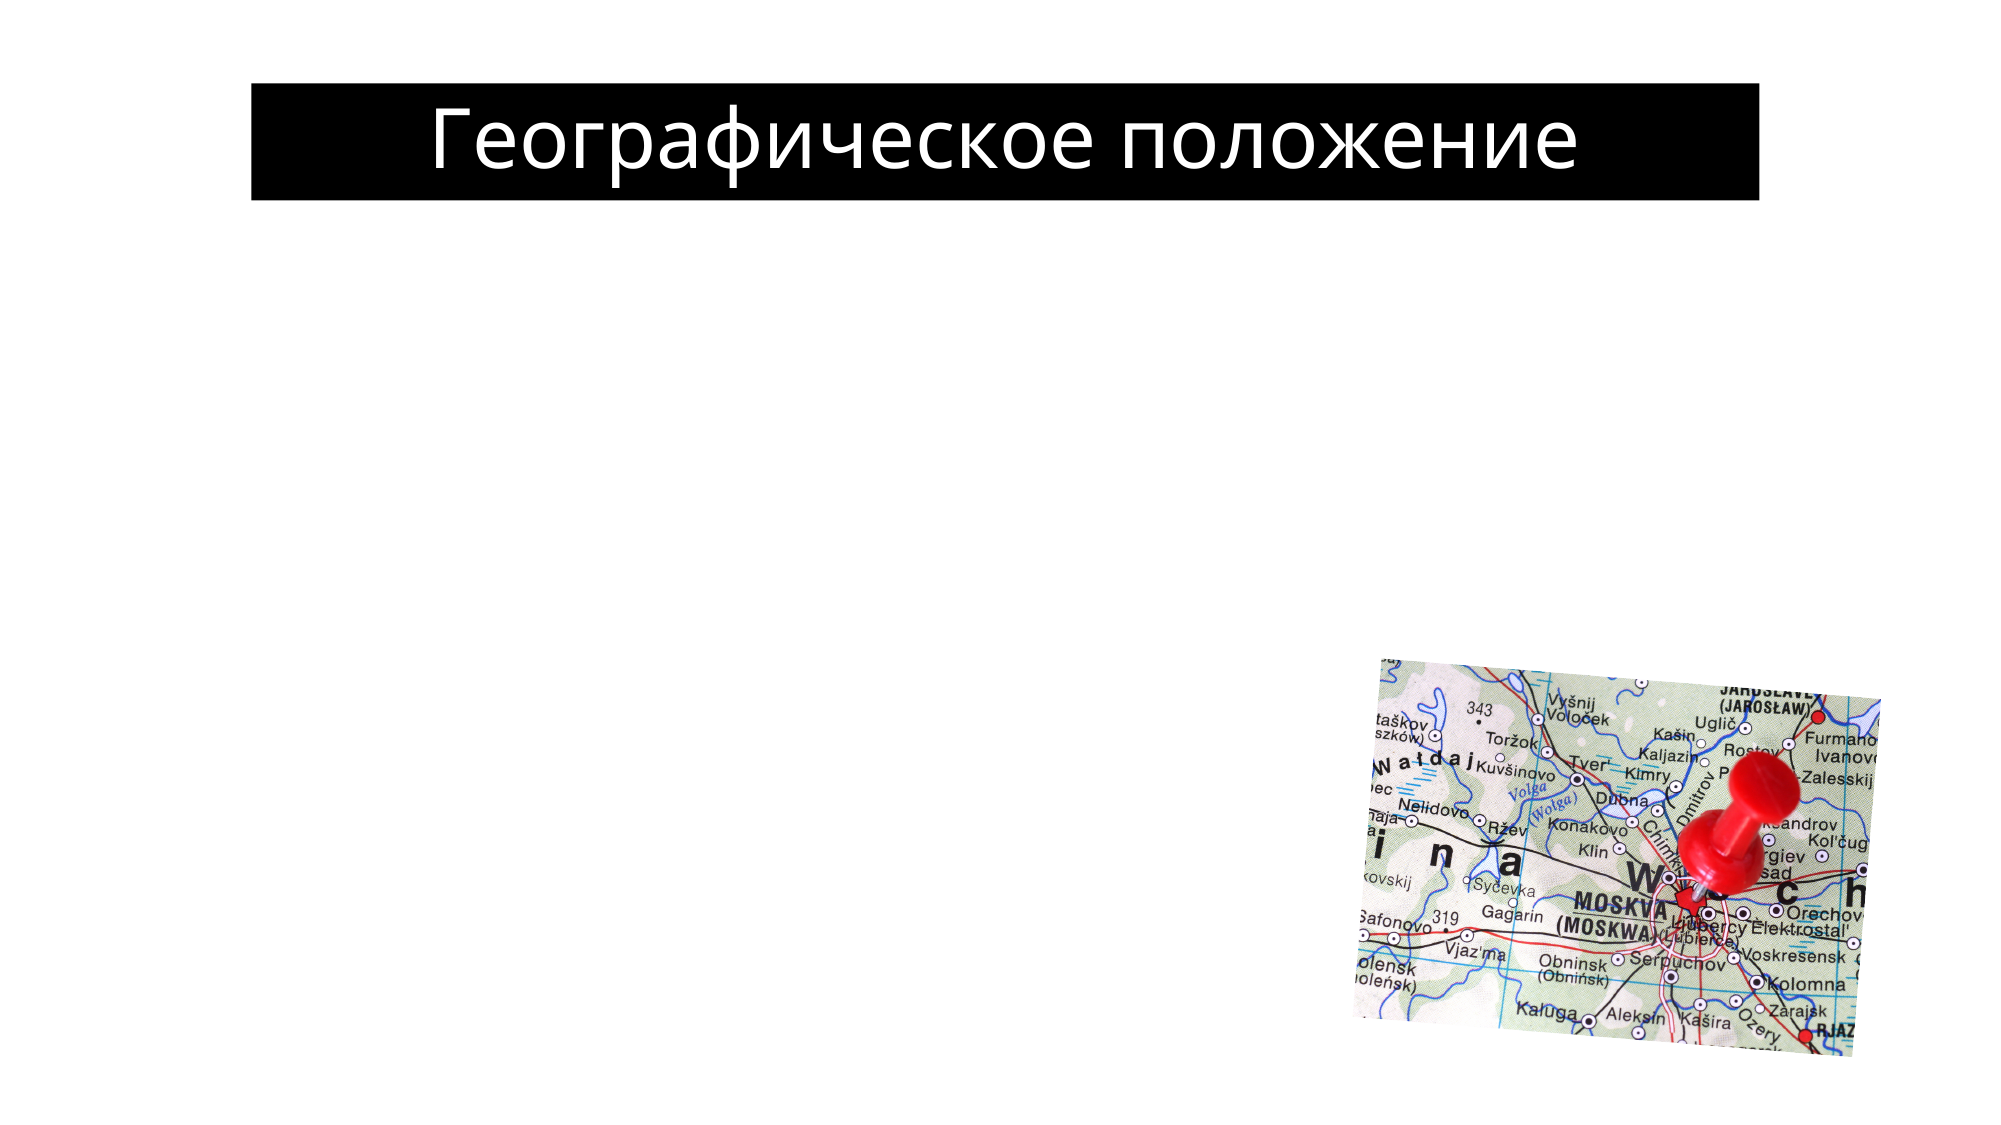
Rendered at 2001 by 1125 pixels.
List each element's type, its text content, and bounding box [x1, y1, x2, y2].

text_box Hаходится в центре европейской части России Территория города по состоянию составляет 2561,5 км² Москва находится в третьем часовом поясе (UTC+3) Климат Москвы — умеренно-континентальный, с чётко выраженной сезонностью Первое упоминание [92, 320, 1884, 872]
text_box Географическое положение [251, 83, 1760, 201]
picture [1352, 658, 1881, 1057]
